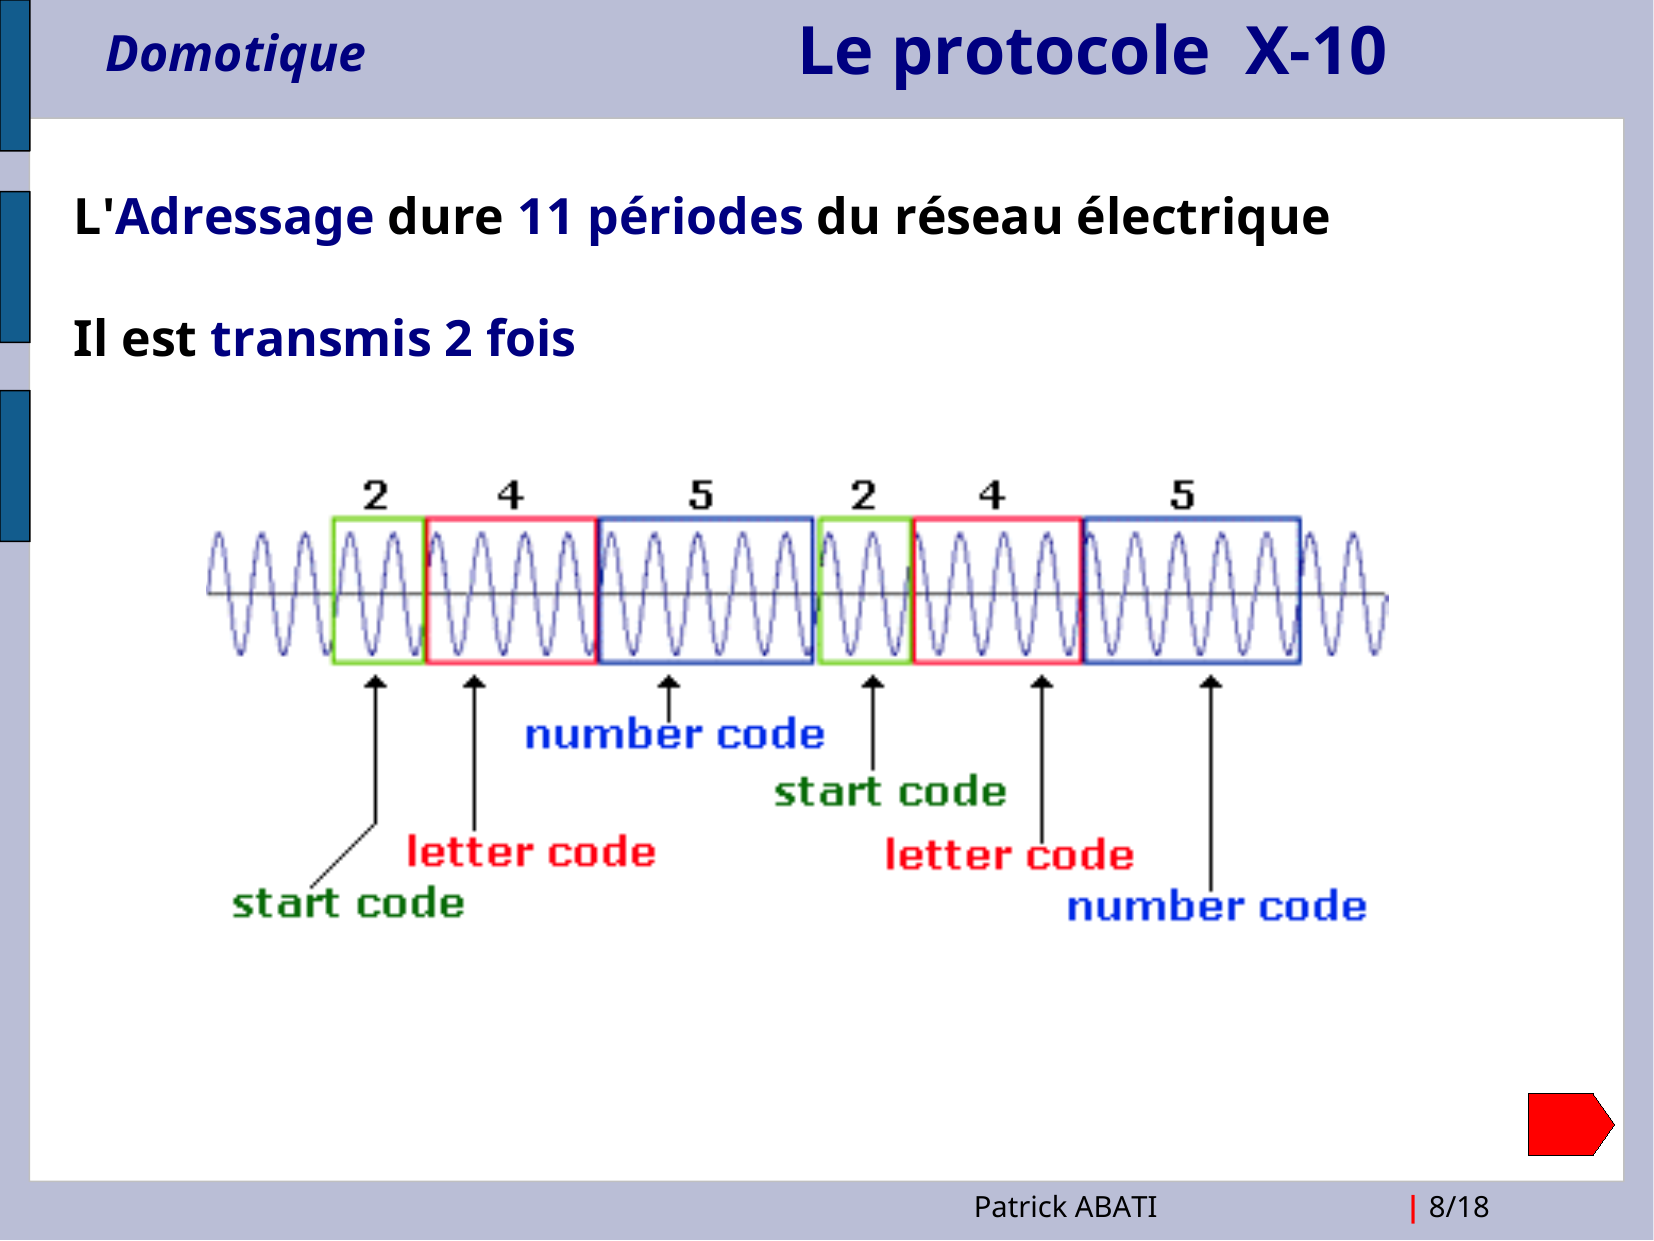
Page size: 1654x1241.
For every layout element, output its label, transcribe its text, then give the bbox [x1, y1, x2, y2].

text_box L'Adressage dure 11 périodes du réseau électrique Il est transmis 2 fois [59, 177, 1595, 1071]
text_box [1528, 1093, 1615, 1156]
